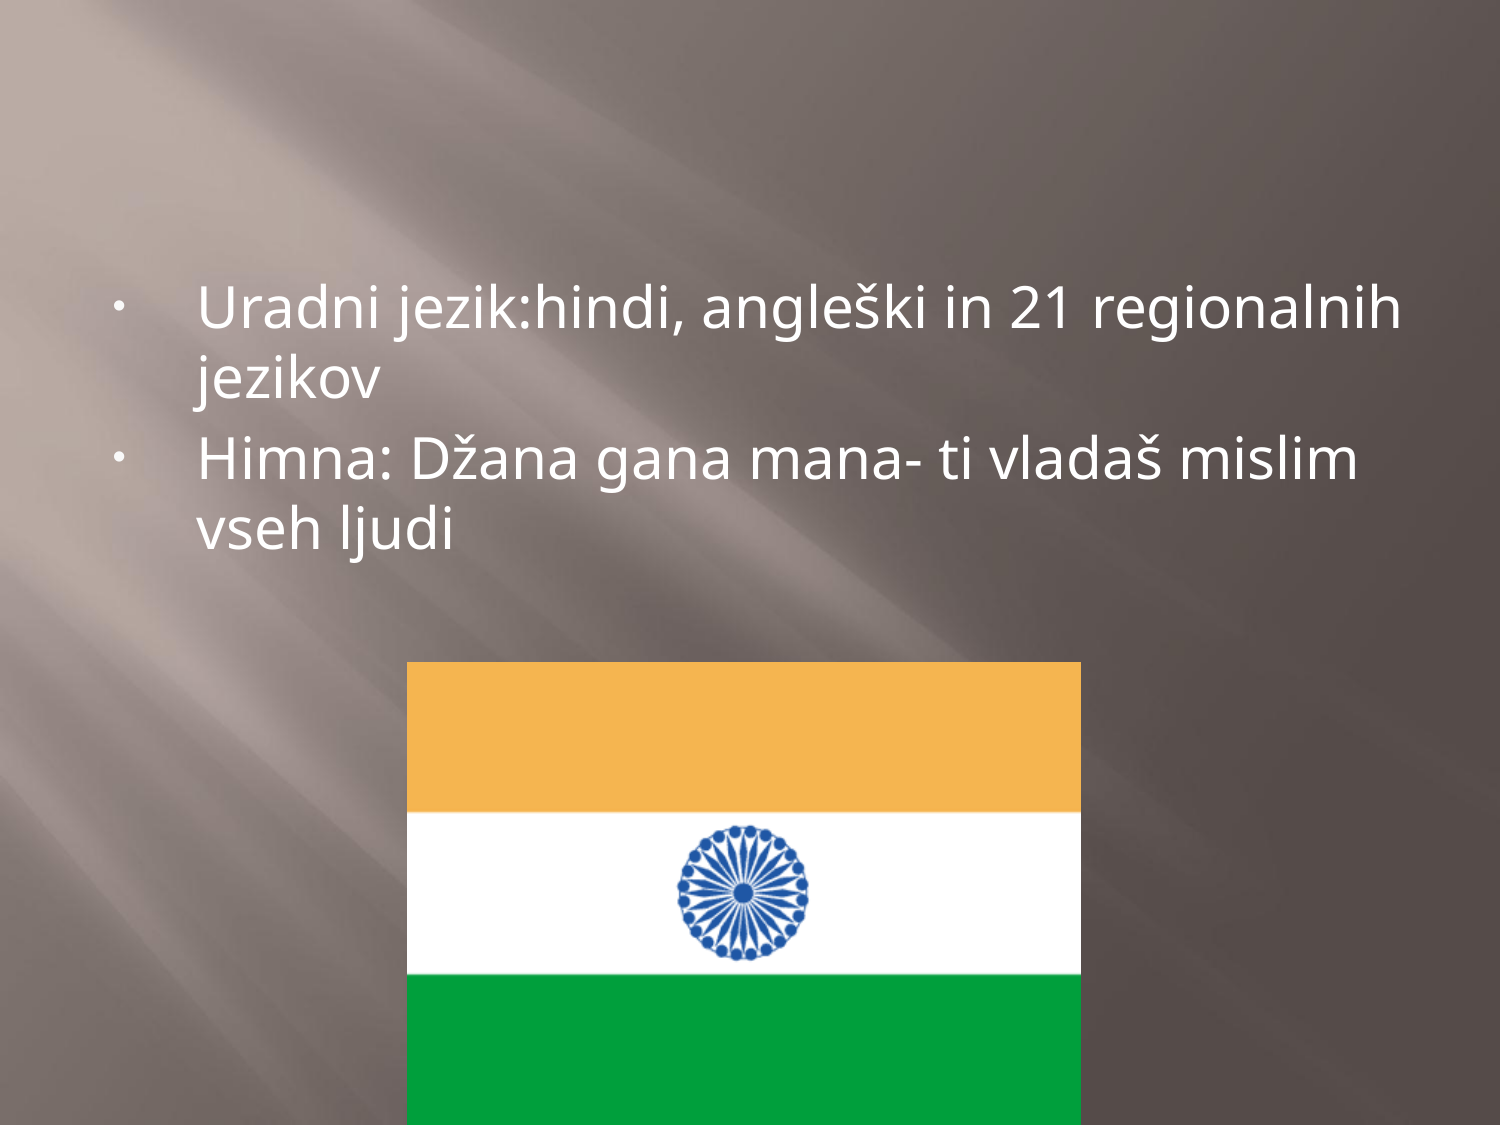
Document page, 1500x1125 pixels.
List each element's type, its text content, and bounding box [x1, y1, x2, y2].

list Uradni jezik:hindi, angleški in 21 regionalnih jezikov Himna: Džana gana mana- ti vladaš mislim vseh ljudi [75, 262, 1425, 1035]
picture [0, 0, 1500, 1125]
